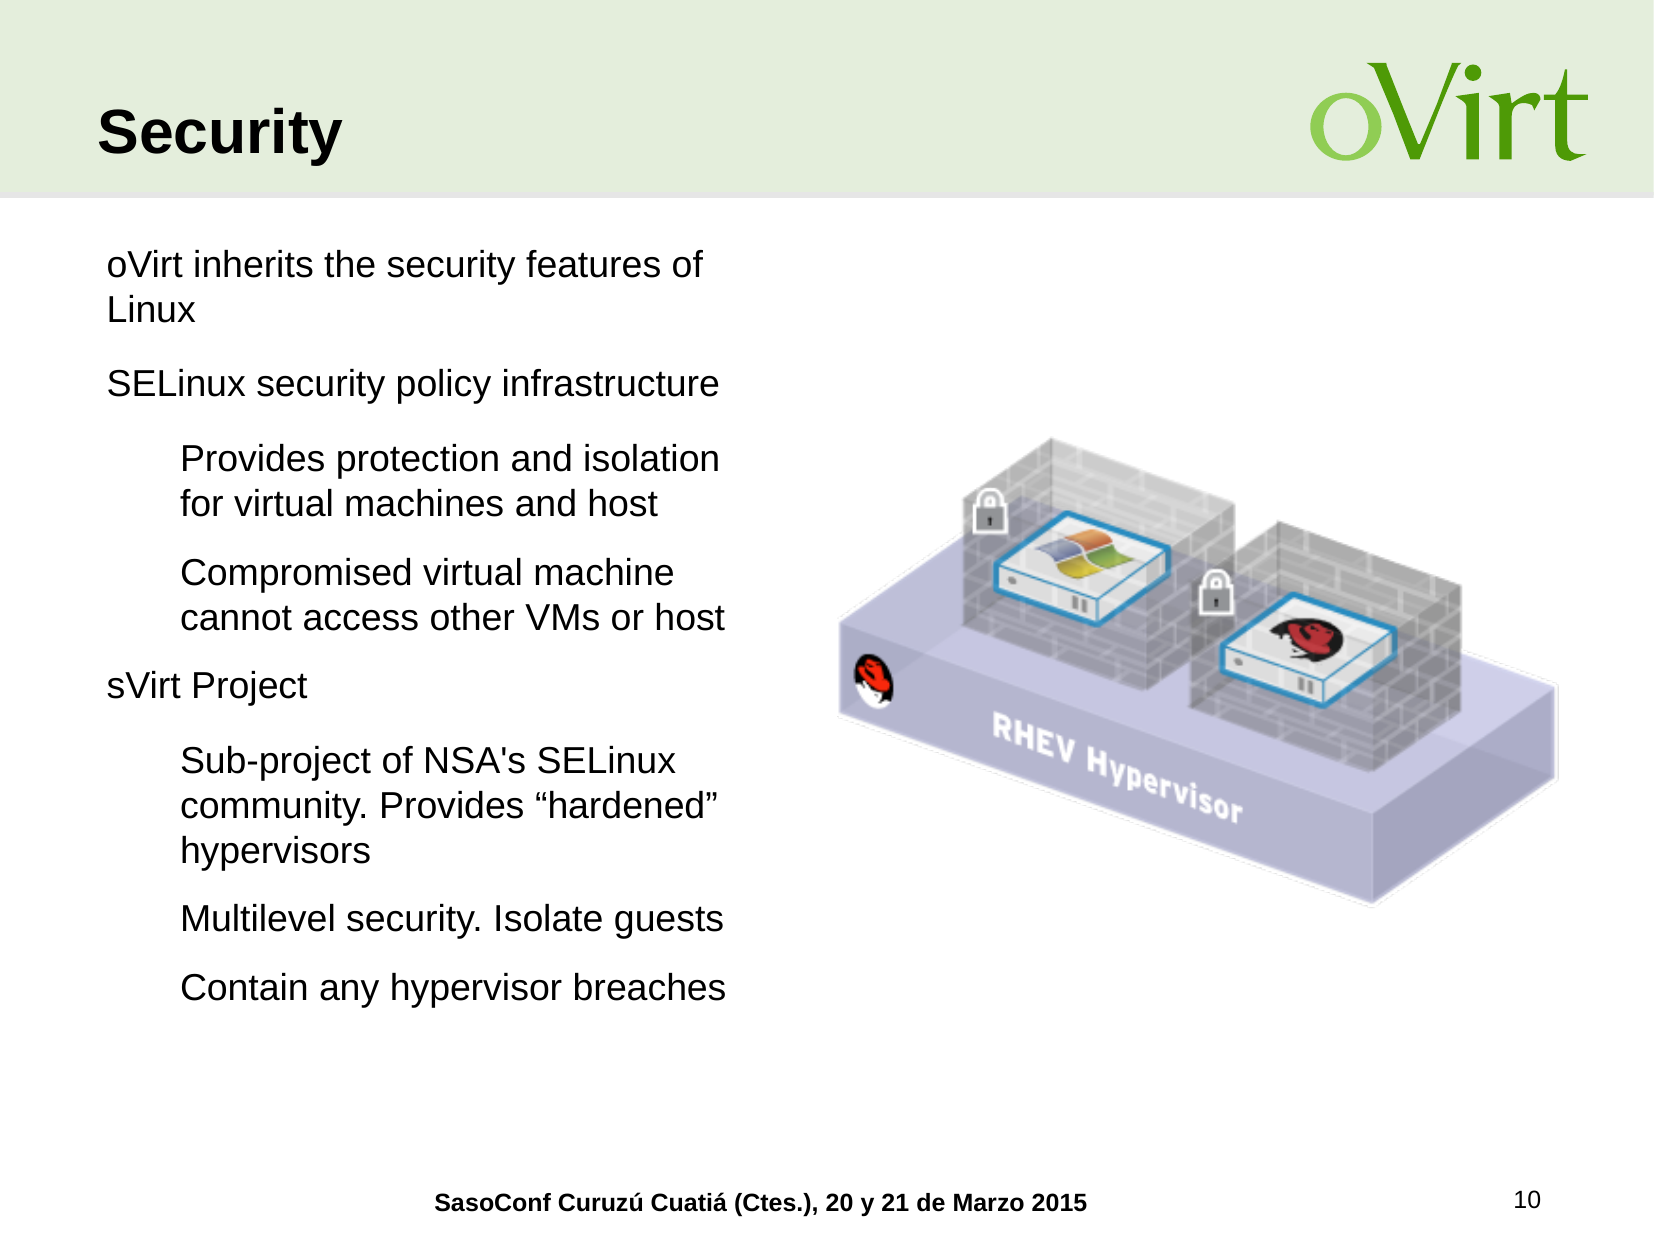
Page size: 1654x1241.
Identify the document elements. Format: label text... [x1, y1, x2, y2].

list oVirt inherits the security features of Linux SELinux security policy infrastructure Provides protection and isolation for virtual machines and host Compromised virtual machine cannot access other VMs or host sVirt Project Sub-project of NSA's SELinux community. Provides “hardened” hypervisors Multilevel security. Isolate guests Contain any hypervisor breaches [76, 232, 784, 1073]
picture [837, 420, 1604, 910]
title Security [82, 37, 1571, 226]
